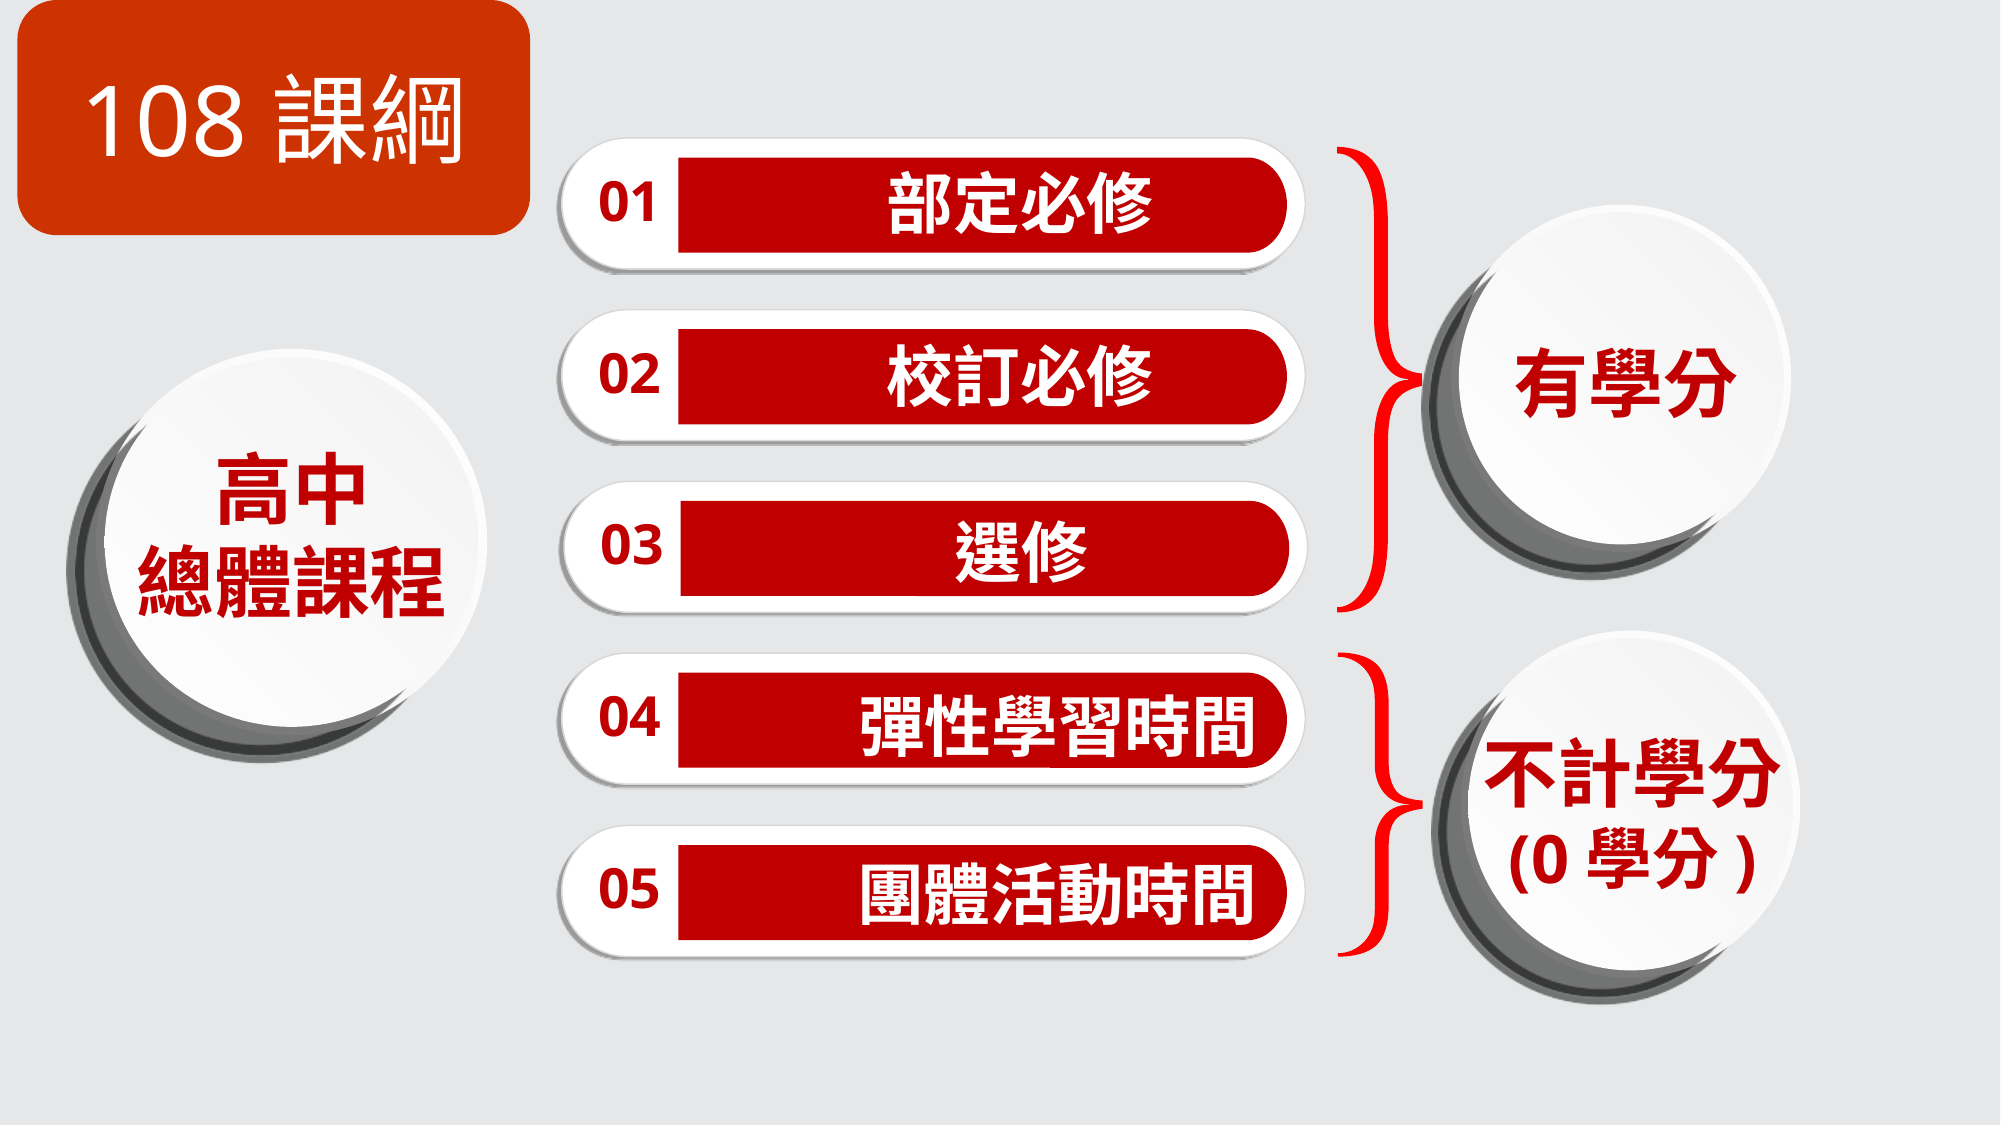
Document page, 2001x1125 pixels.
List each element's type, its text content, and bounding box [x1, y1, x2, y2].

text_box 04 [583, 673, 705, 756]
text_box 02 [583, 330, 704, 413]
text_box [561, 137, 1306, 269]
text_box [561, 653, 1290, 785]
text_box 彈性學習時間 [809, 676, 1308, 773]
text_box [561, 825, 1287, 957]
text_box 有學分 [1490, 336, 1763, 428]
text_box 05 [583, 845, 702, 929]
text_box 不計學分 (0學分) [1465, 726, 1801, 899]
text_box 高中 總體課程 [136, 440, 449, 630]
text_box [1479, 630, 1783, 726]
text_box [1451, 204, 1792, 553]
text_box [561, 309, 1306, 441]
text_box 校訂必修 [864, 327, 1177, 424]
text_box 03 [585, 501, 706, 585]
text_box 團體活動時間 [809, 845, 1306, 941]
text_box 選修 [920, 503, 1122, 600]
text_box [1337, 146, 1422, 613]
text_box 01 [583, 158, 696, 241]
text_box 108課綱 [17, 0, 531, 236]
text_box [1460, 766, 1465, 843]
text_box [564, 481, 1308, 613]
text_box [1337, 652, 1423, 957]
text_box [96, 348, 488, 736]
text_box [1488, 899, 1773, 979]
text_box 部定必修 [864, 154, 1177, 251]
